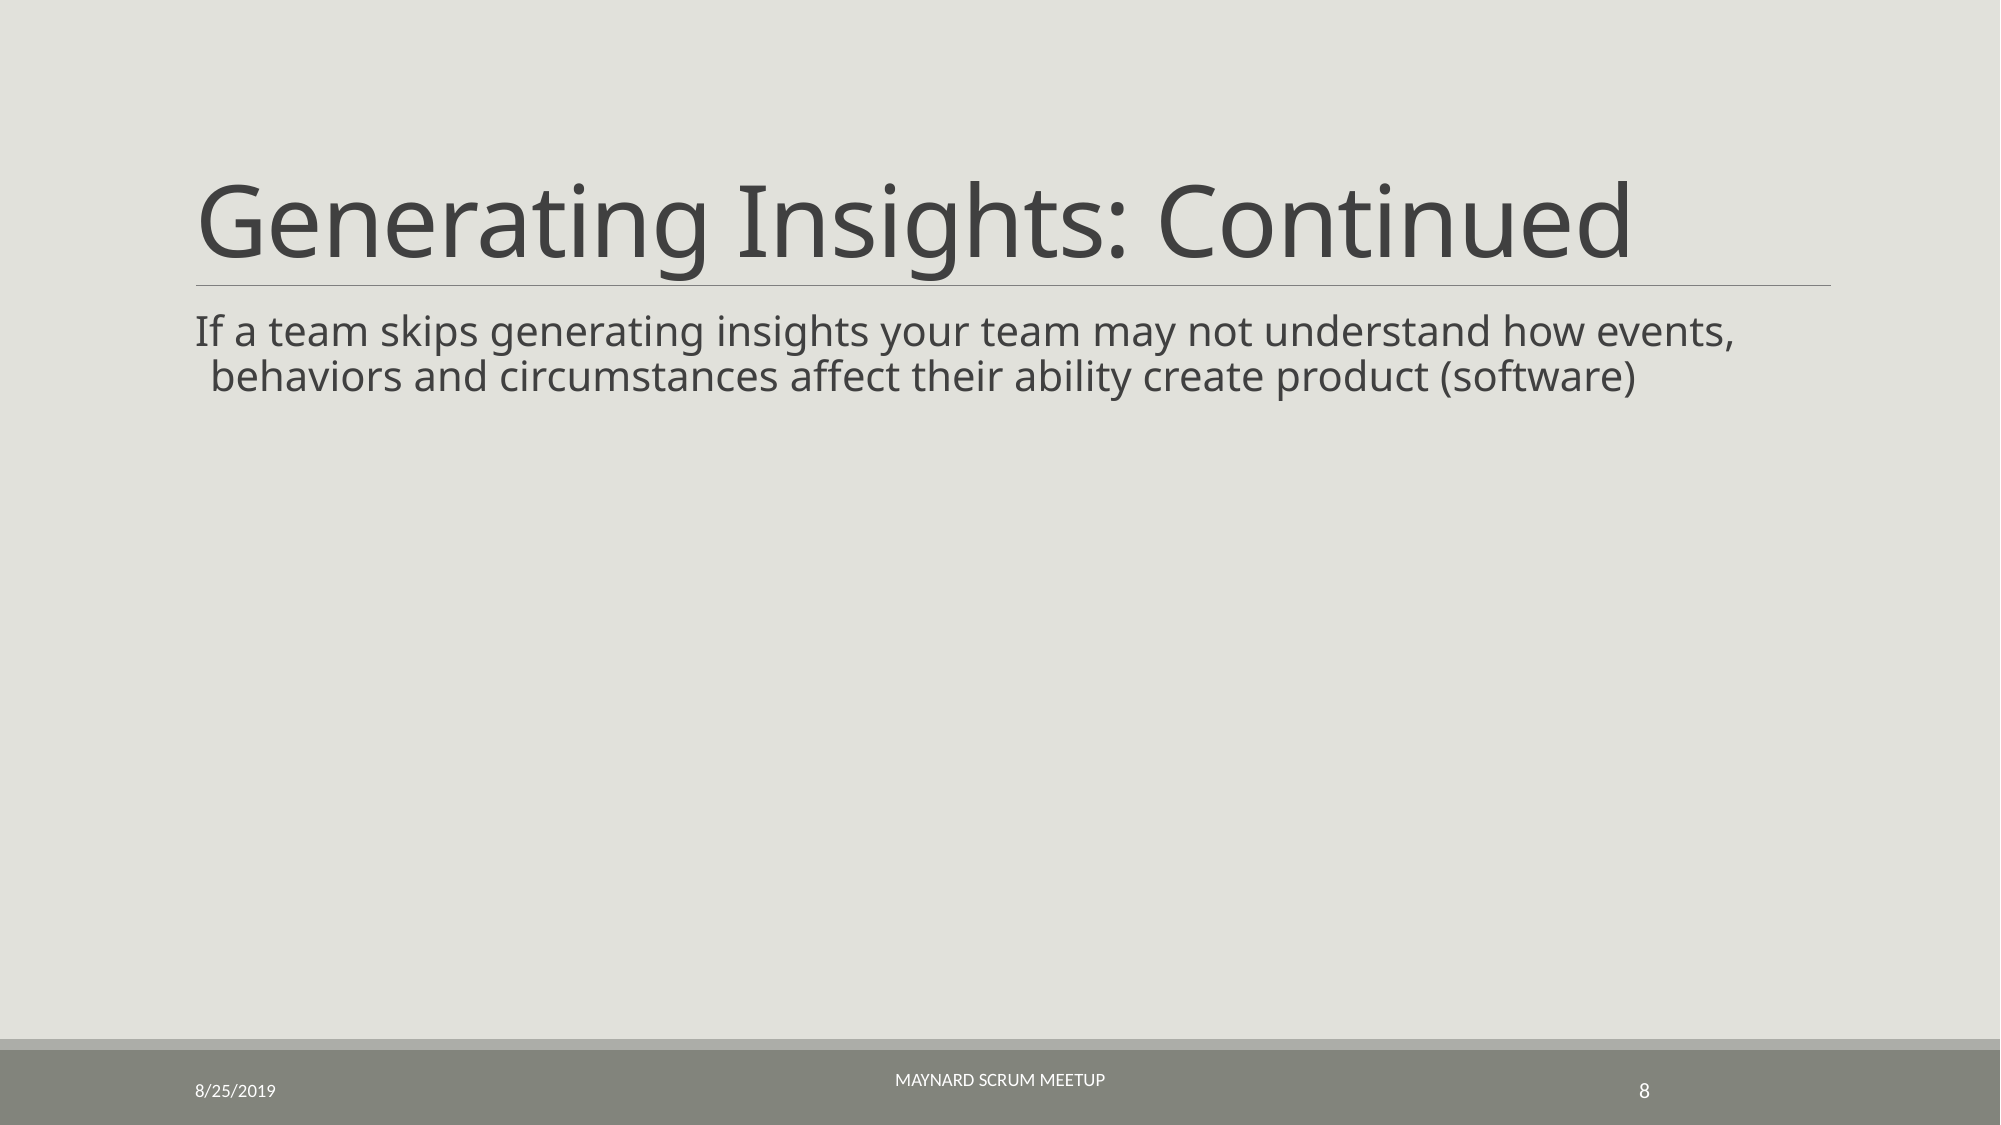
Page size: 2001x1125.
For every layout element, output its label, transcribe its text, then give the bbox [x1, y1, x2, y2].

list If a team skips generating insights your team may not understand how events, behaviors and circumstances affect their ability create product (software) [180, 302, 1831, 963]
text_box 8 [1624, 1059, 1840, 1120]
text_box 8/25/2019 [180, 1059, 586, 1120]
text_box Maynard Scrum meetup [604, 1059, 1396, 1120]
title Generating Insights: Continued [180, 47, 1831, 286]
